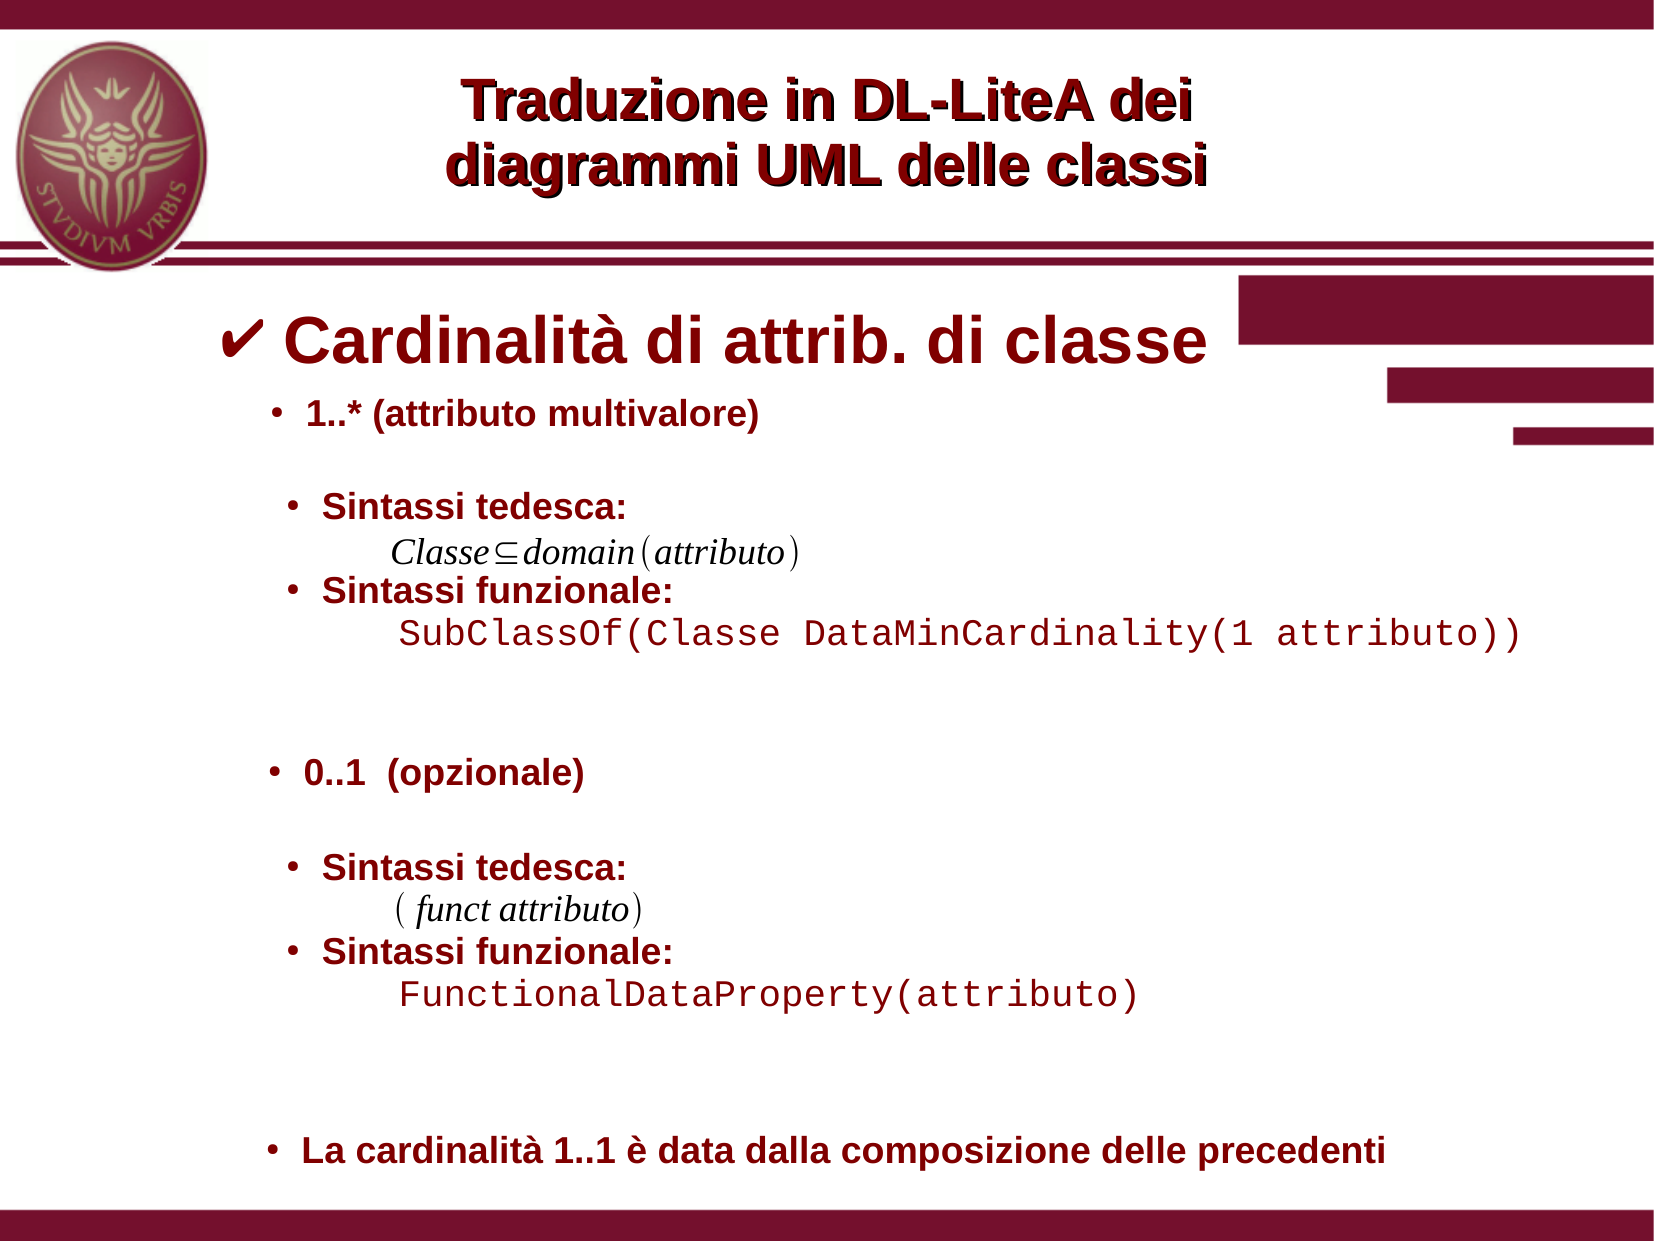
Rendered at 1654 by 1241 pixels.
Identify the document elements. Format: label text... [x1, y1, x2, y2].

text_box 1..* (attributo multivalore) [220, 384, 775, 442]
text_box 0..1 (opzionale) [217, 743, 600, 801]
text_box Sintassi tedesca: Sintassi funzionale: SubClassOf(Classe DataMinCardinality(1 attributo)) [236, 436, 1654, 707]
text_box Traduzione in DL-LiteA dei diagrammi UML delle classi [295, 59, 1359, 204]
text_box Cardinalità di attrib. di classe [206, 295, 1300, 385]
text_box La cardinalità 1..1 è data dalla composizione delle precedenti [215, 1122, 1403, 1179]
picture [0, 0, 1654, 1241]
text_box Sintassi tedesca: Sintassi funzionale: FunctionalDataProperty(attributo) [236, 797, 1654, 1068]
chart [383, 531, 806, 575]
chart [387, 888, 650, 931]
